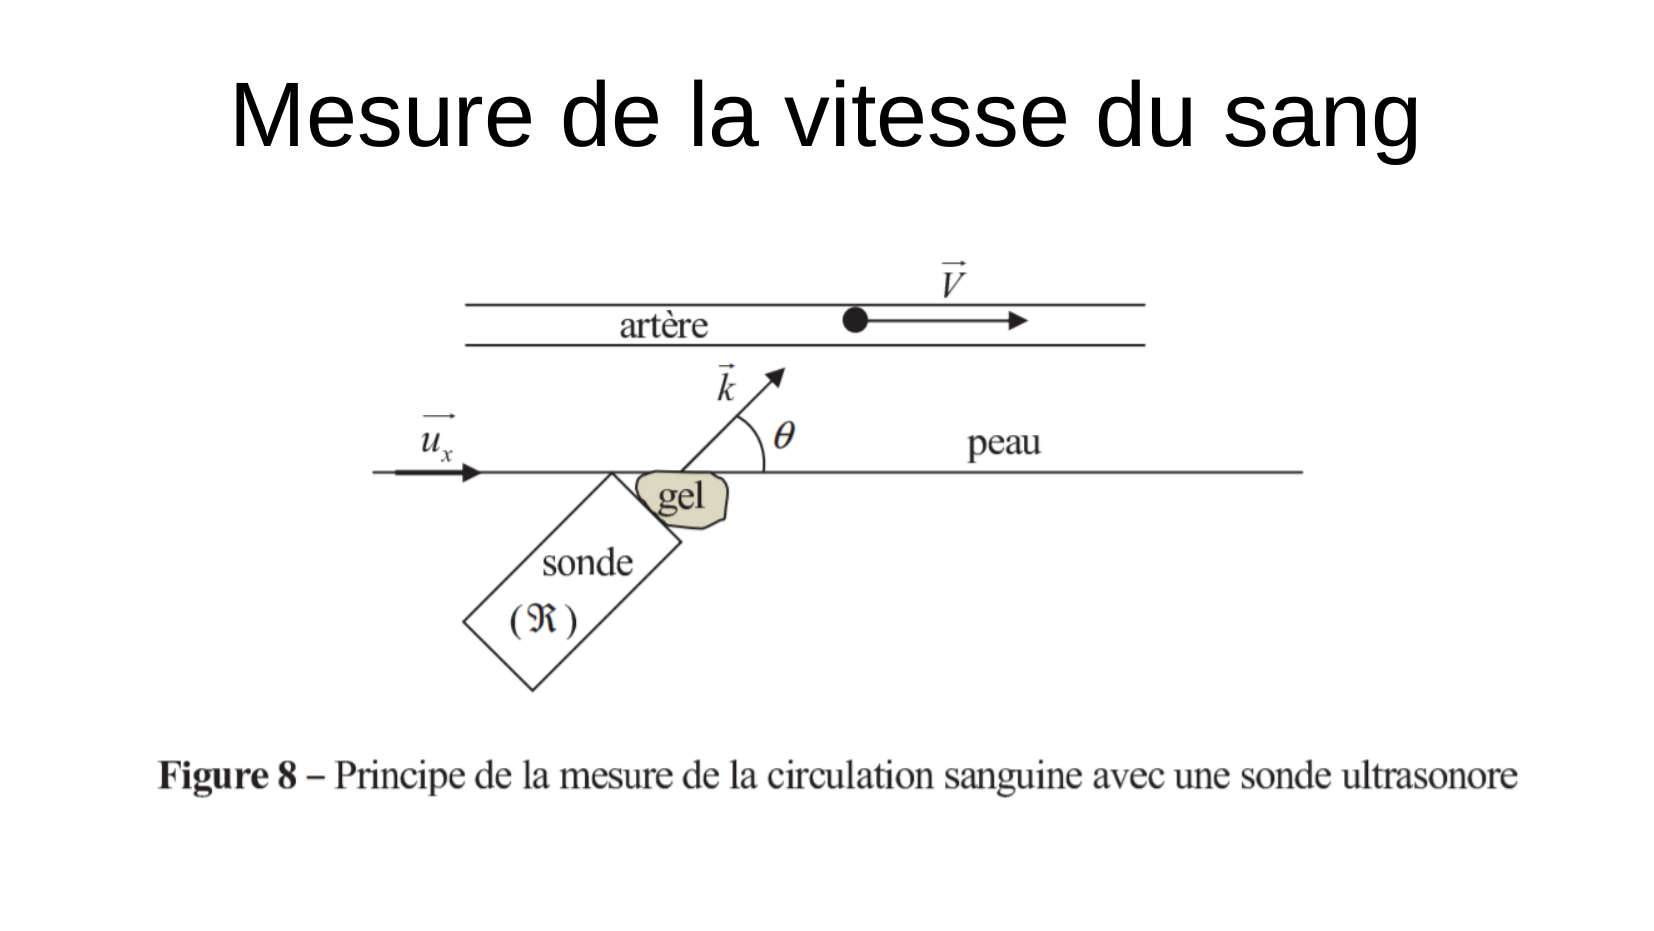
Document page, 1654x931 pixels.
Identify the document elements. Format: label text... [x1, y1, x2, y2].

picture [82, 180, 1581, 827]
title Mesure de la vitesse du sang [82, 37, 1571, 180]
